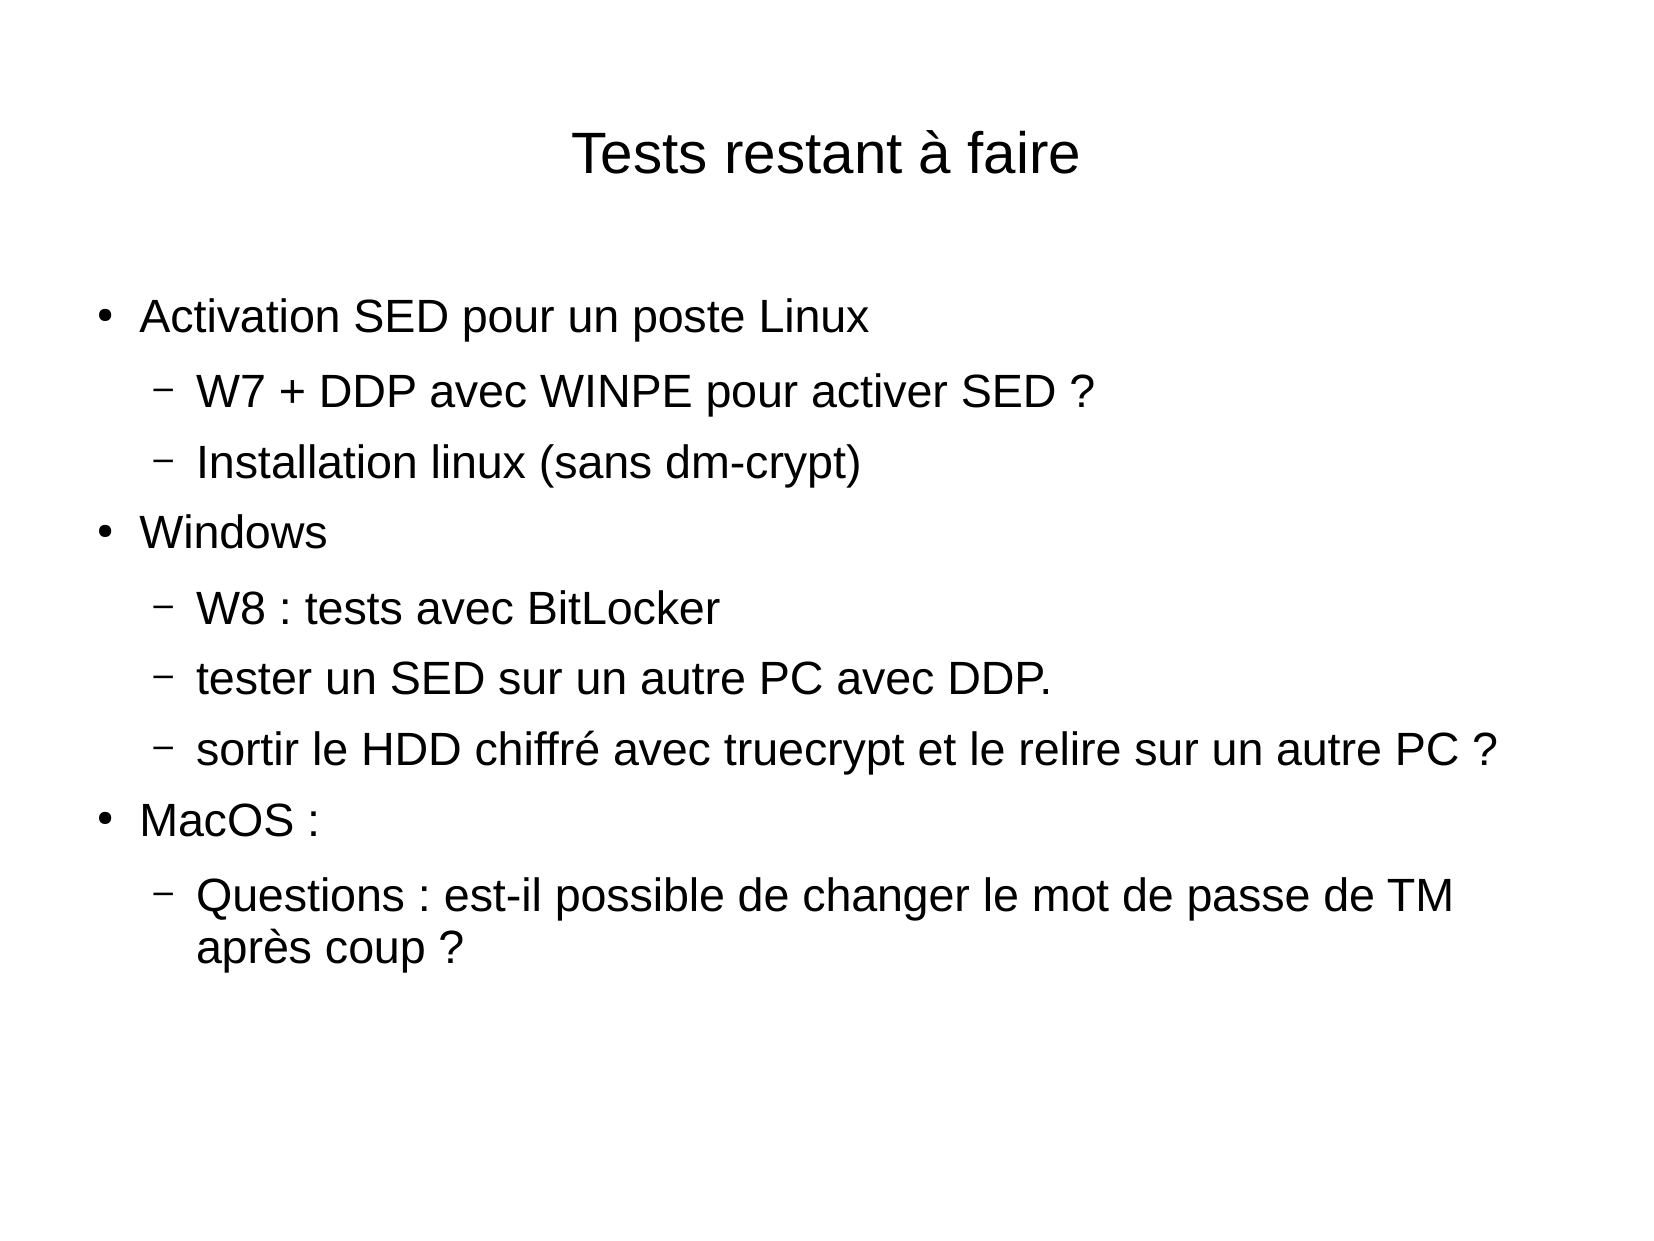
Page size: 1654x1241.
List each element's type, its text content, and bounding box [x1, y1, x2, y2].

list Activation SED pour un poste Linux W7 + DDP avec WINPE pour activer SED ? Installation linux (sans dm-crypt) Windows W8 : tests avec BitLocker tester un SED sur un autre PC avec DDP. sortir le HDD chiffré avec truecrypt et le relire sur un autre PC ? MacOS : Questions : est-il possible de changer le mot de passe de TM après coup ? [82, 290, 1538, 1010]
title Tests restant à faire [82, 49, 1571, 257]
